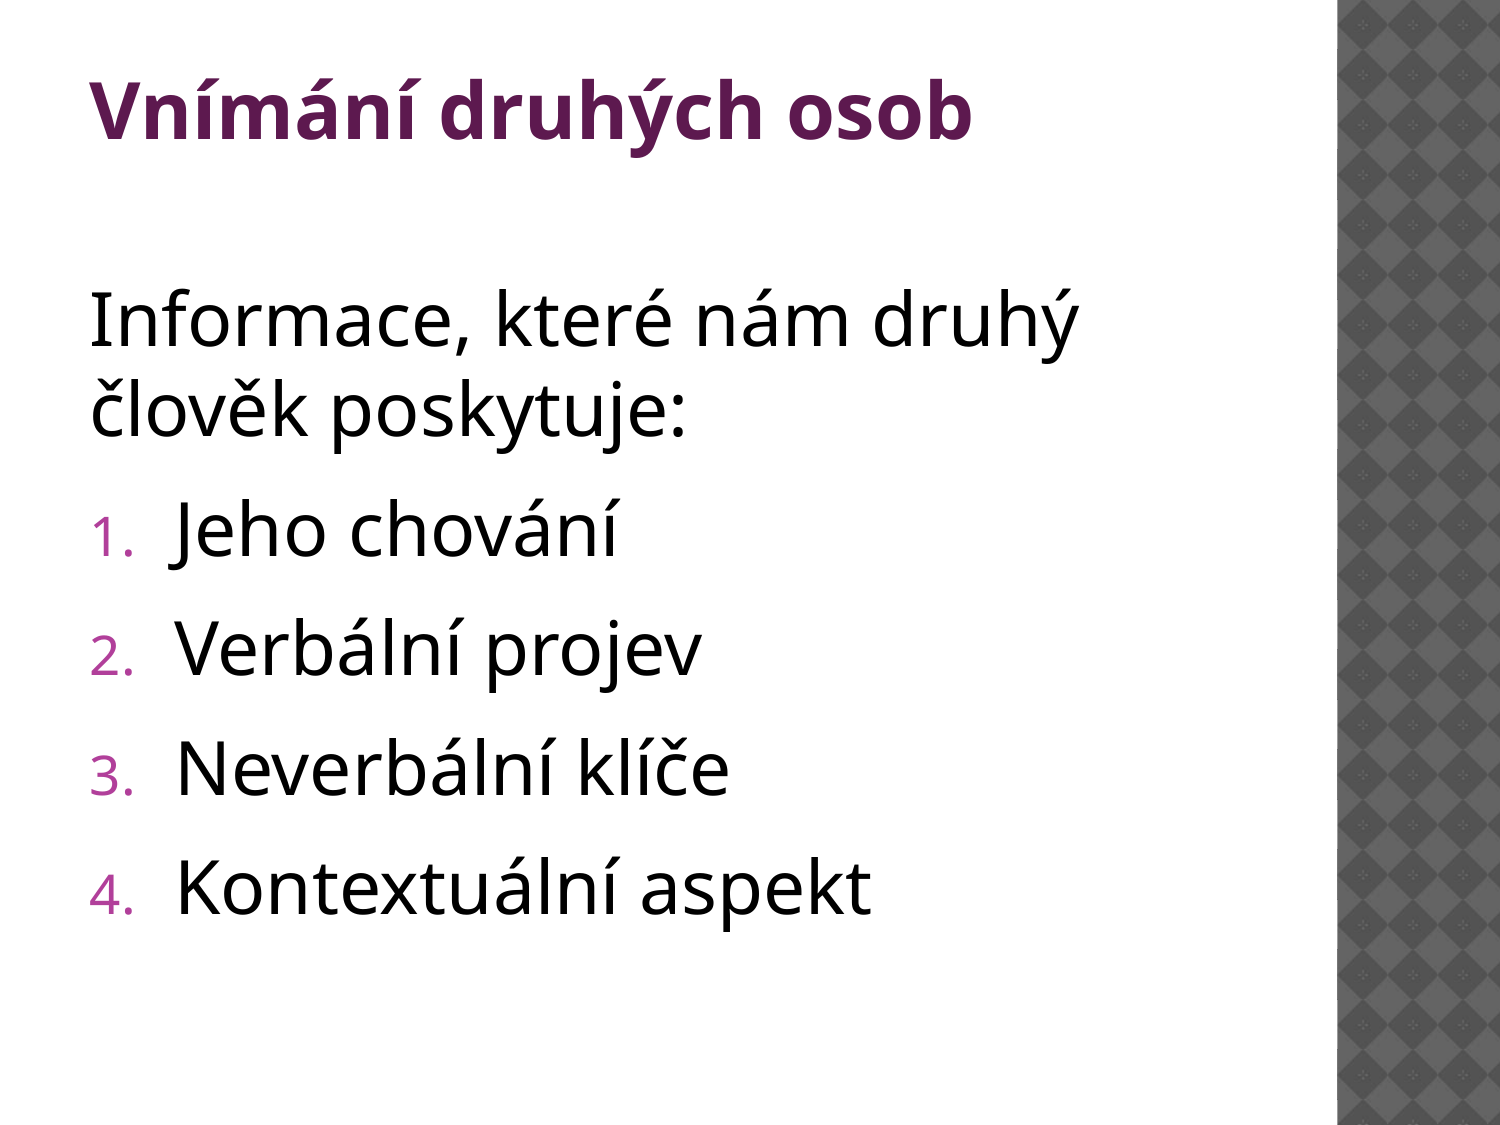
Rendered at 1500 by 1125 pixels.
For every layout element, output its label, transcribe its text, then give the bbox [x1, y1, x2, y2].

picture [1337, 0, 1500, 1125]
list Informace, které nám druhý člověk poskytuje: Jeho chování Verbální projev Neverbální klíče Kontextuální aspekt [75, 264, 1263, 1059]
title Vnímání druhých osob [75, 52, 1263, 240]
